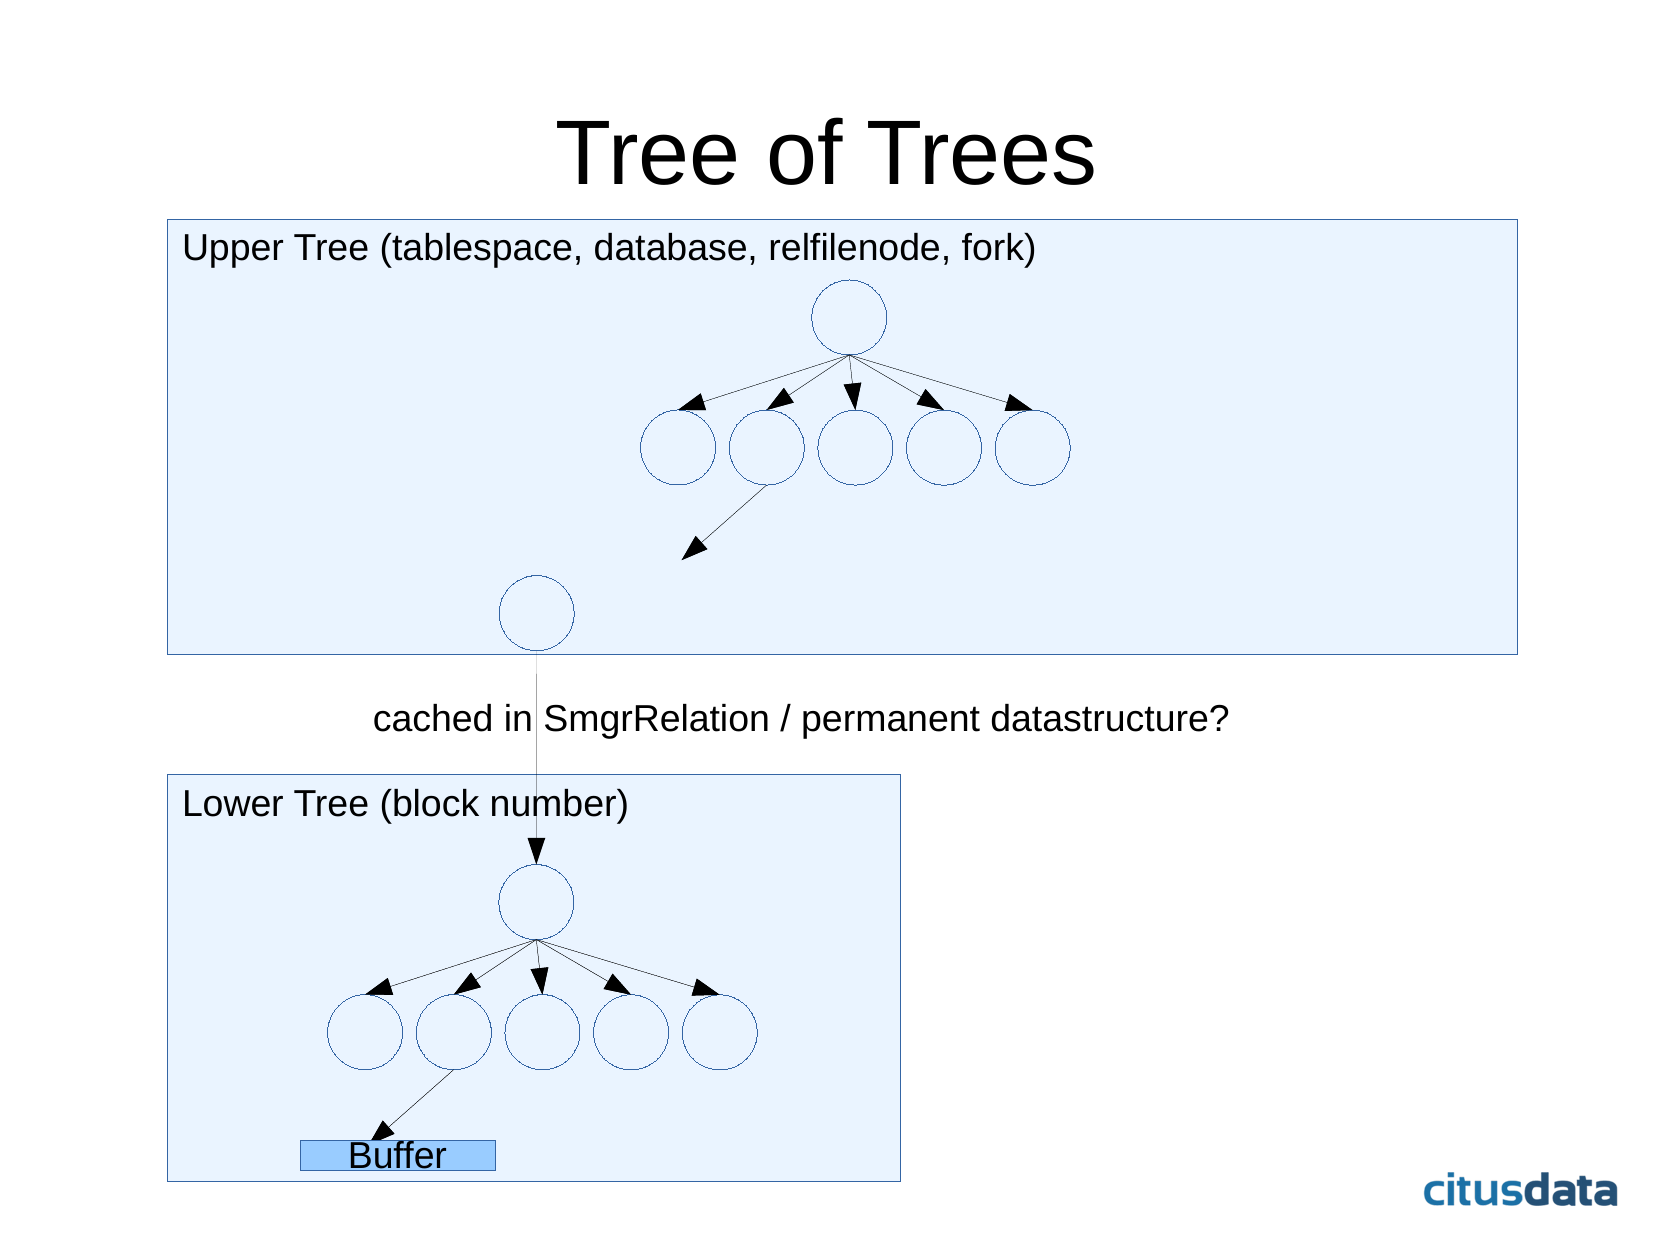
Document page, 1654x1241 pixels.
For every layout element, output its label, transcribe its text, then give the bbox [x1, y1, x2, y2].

text_box Upper Tree (tablespace, database, relfilenode, fork) [167, 257, 1518, 655]
text_box Buffer [300, 1140, 496, 1171]
title Tree of Trees [82, 49, 1571, 257]
text_box Lower Tree (block number) [167, 774, 901, 1182]
text_box cached in SmgrRelation / permanent datastructure? [358, 690, 1245, 748]
picture [1420, 1167, 1622, 1209]
